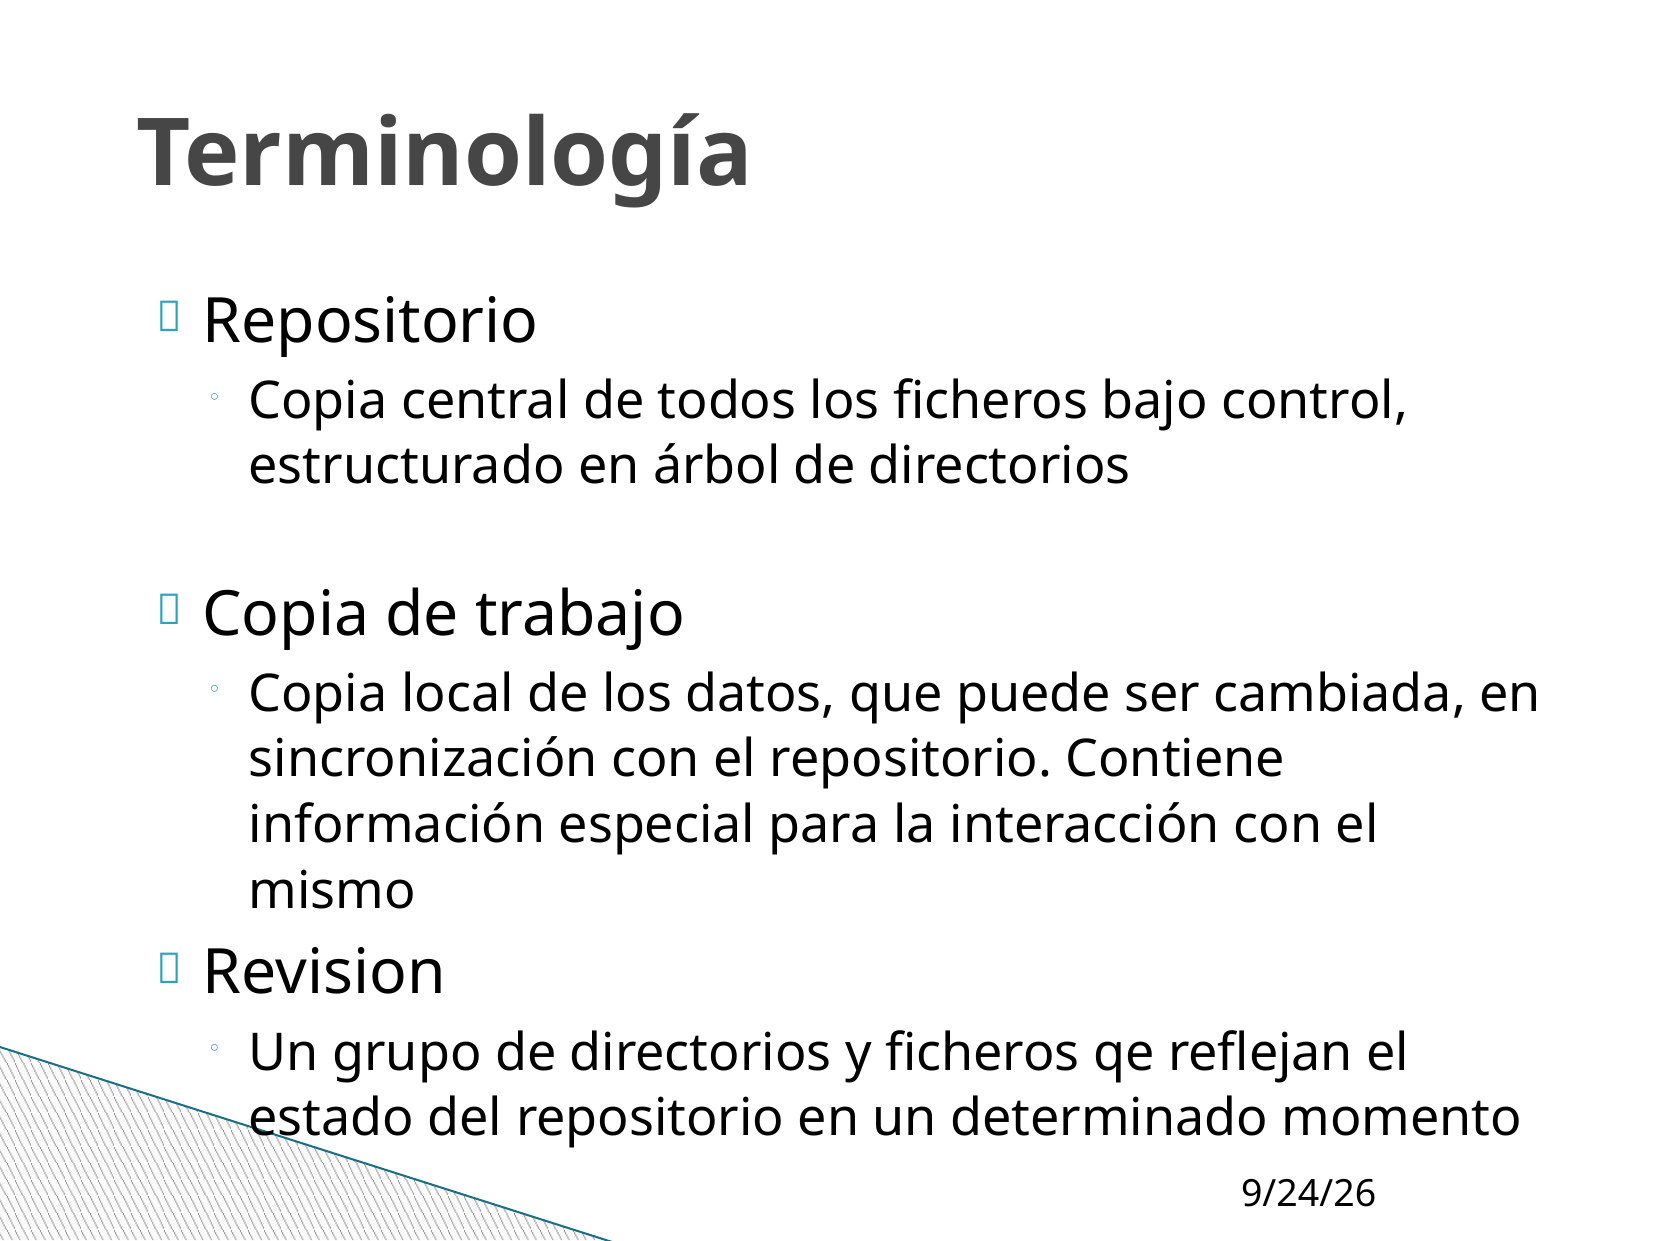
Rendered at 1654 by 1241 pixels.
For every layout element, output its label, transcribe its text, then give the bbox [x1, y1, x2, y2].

picture [0, 1049, 121, 1241]
list Repositorio Copia central de todos los ficheros bajo control, estructurado en árbol de directorios Copia de trabajo Copia local de los datos, que puede ser cambiada, en sincronización con el repositorio. Contiene información especial para la interacción con el mismo Revision Un grupo de directorios y ficheros qe reflejan el estado del repositorio en un determinado momento [121, 271, 1561, 1241]
title Terminología [121, 46, 1534, 254]
